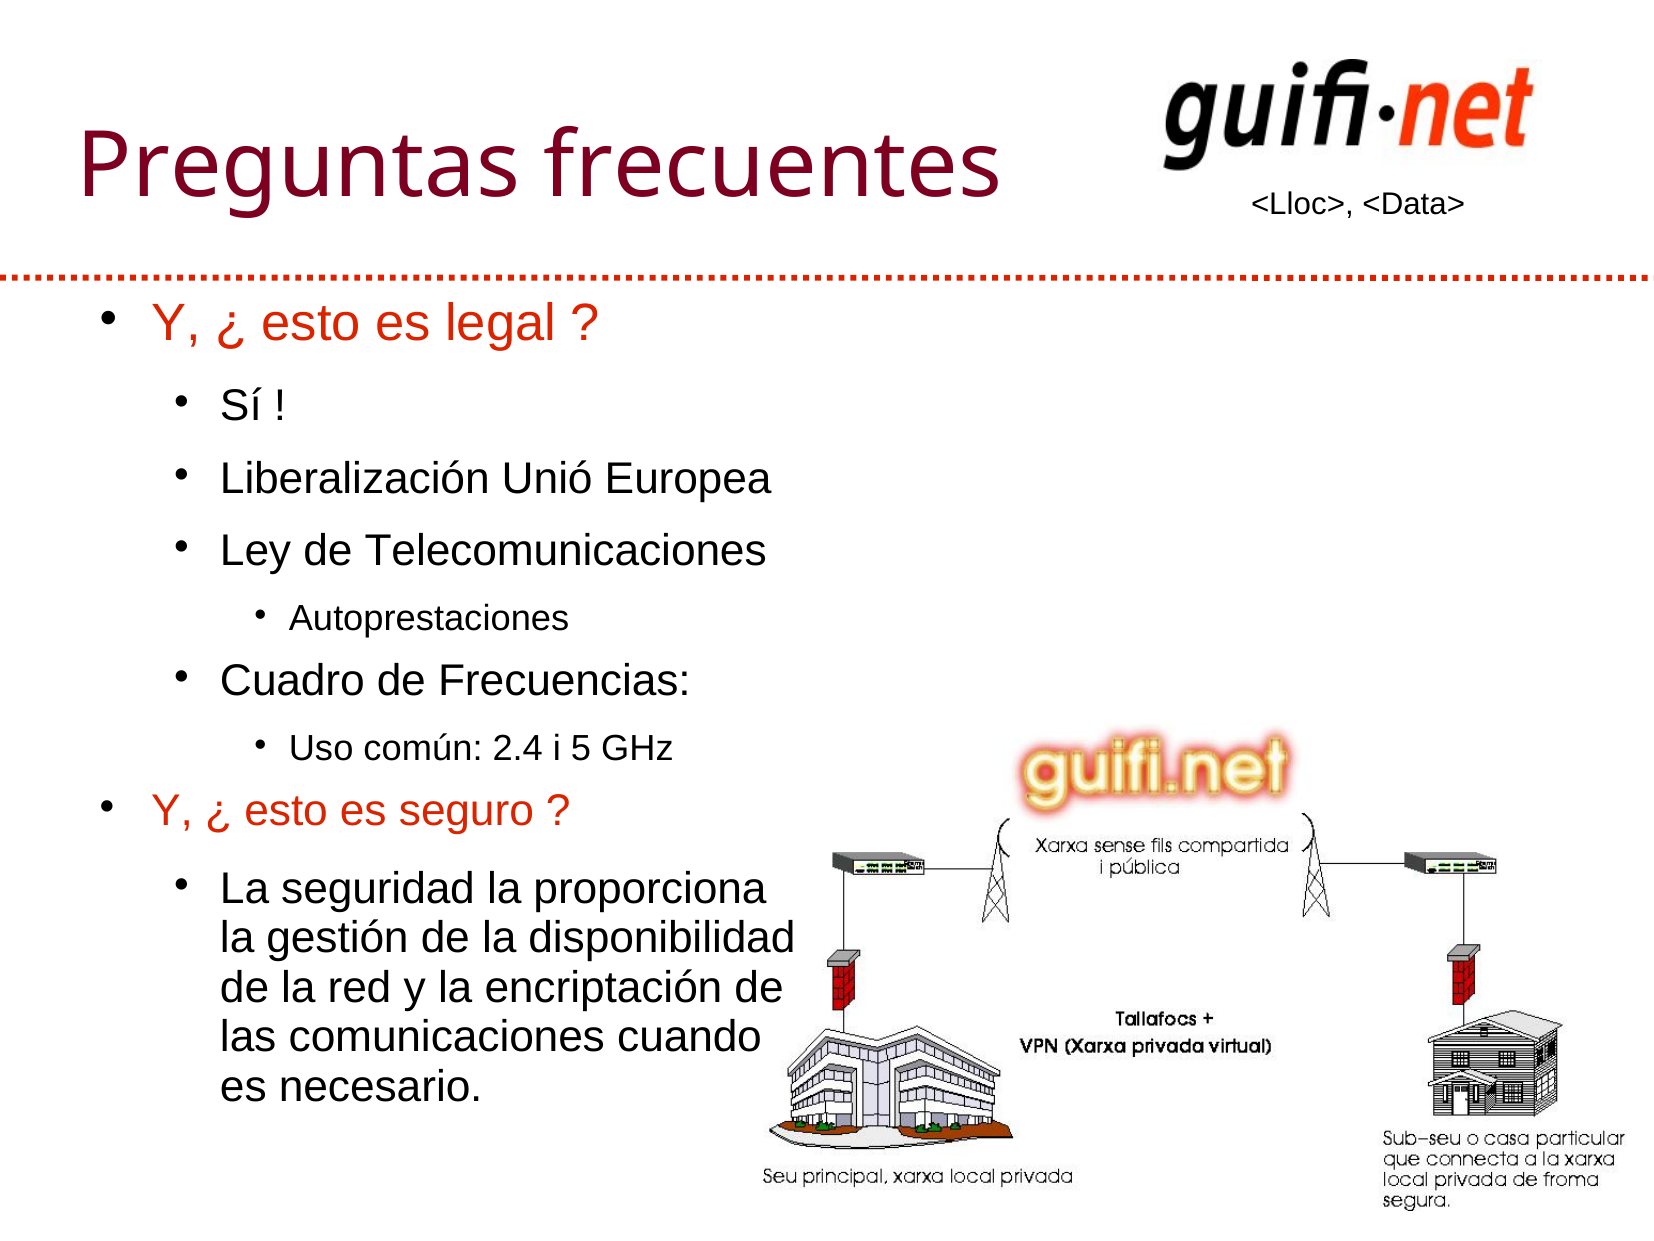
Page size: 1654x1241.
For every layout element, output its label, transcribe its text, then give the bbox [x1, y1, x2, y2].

list Y, ¿ esto es legal ? Sí ! Liberalización Unió Europea Ley de Telecomunicaciones Autoprestaciones Cuadro de Frecuencias: Uso común: 2.4 i 5 GHz Y, ¿ esto es seguro ? La seguridad la proporciona la gestión de la disponibilidad de la red y la encriptación de las comunicaciones cuando es necesario. [82, 290, 809, 1137]
picture [1157, 59, 1542, 172]
picture [763, 722, 1630, 1211]
title Preguntas frecuentes [76, 59, 1093, 267]
